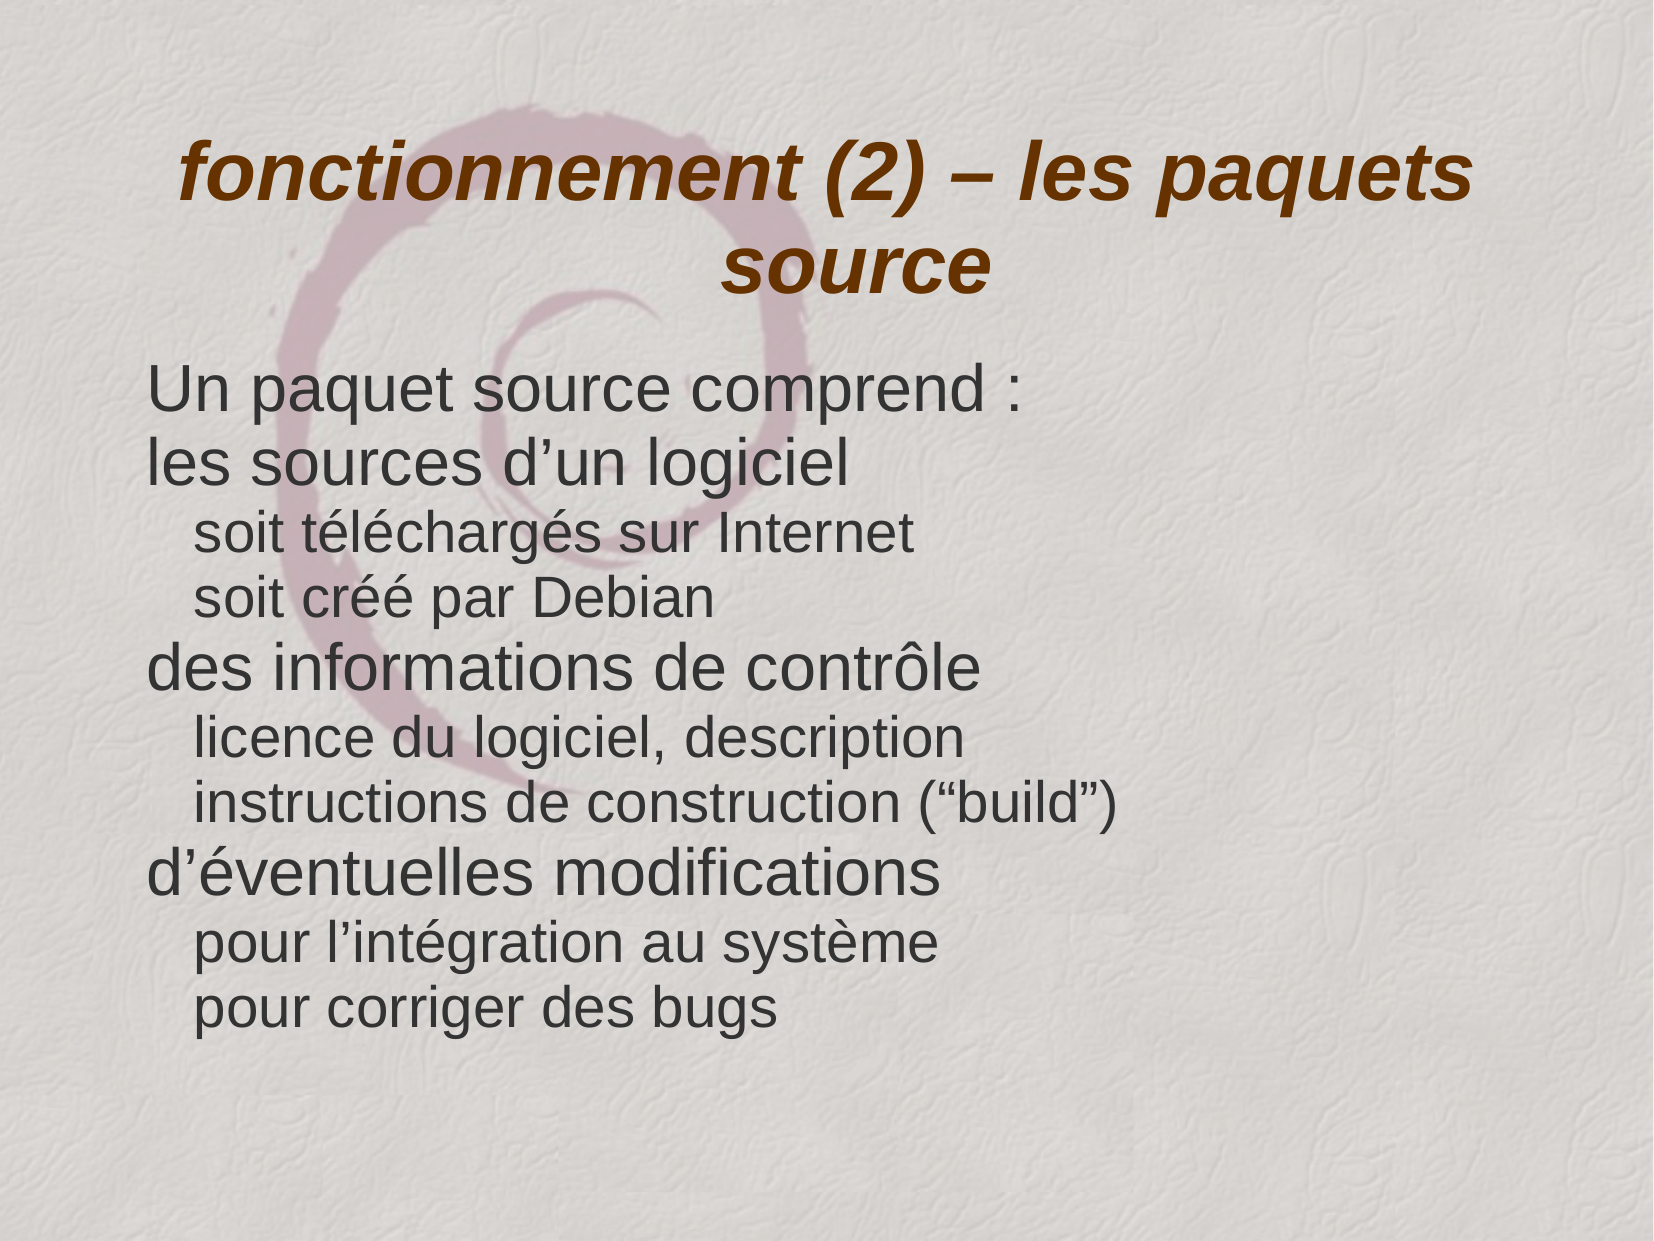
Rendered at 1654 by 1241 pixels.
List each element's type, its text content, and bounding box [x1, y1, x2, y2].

title fonctionnement (2) – les paquets source [121, 114, 1534, 322]
picture [0, 0, 1654, 1241]
list Un paquet source comprend : les sources d’un logiciel soit téléchargés sur Internet soit créé par Debian des informations de contrôle licence du logiciel, description instructions de construction (“build”) d’éventuelles modifications pour l’intégration au système pour corriger des bugs [134, 350, 1516, 1133]
